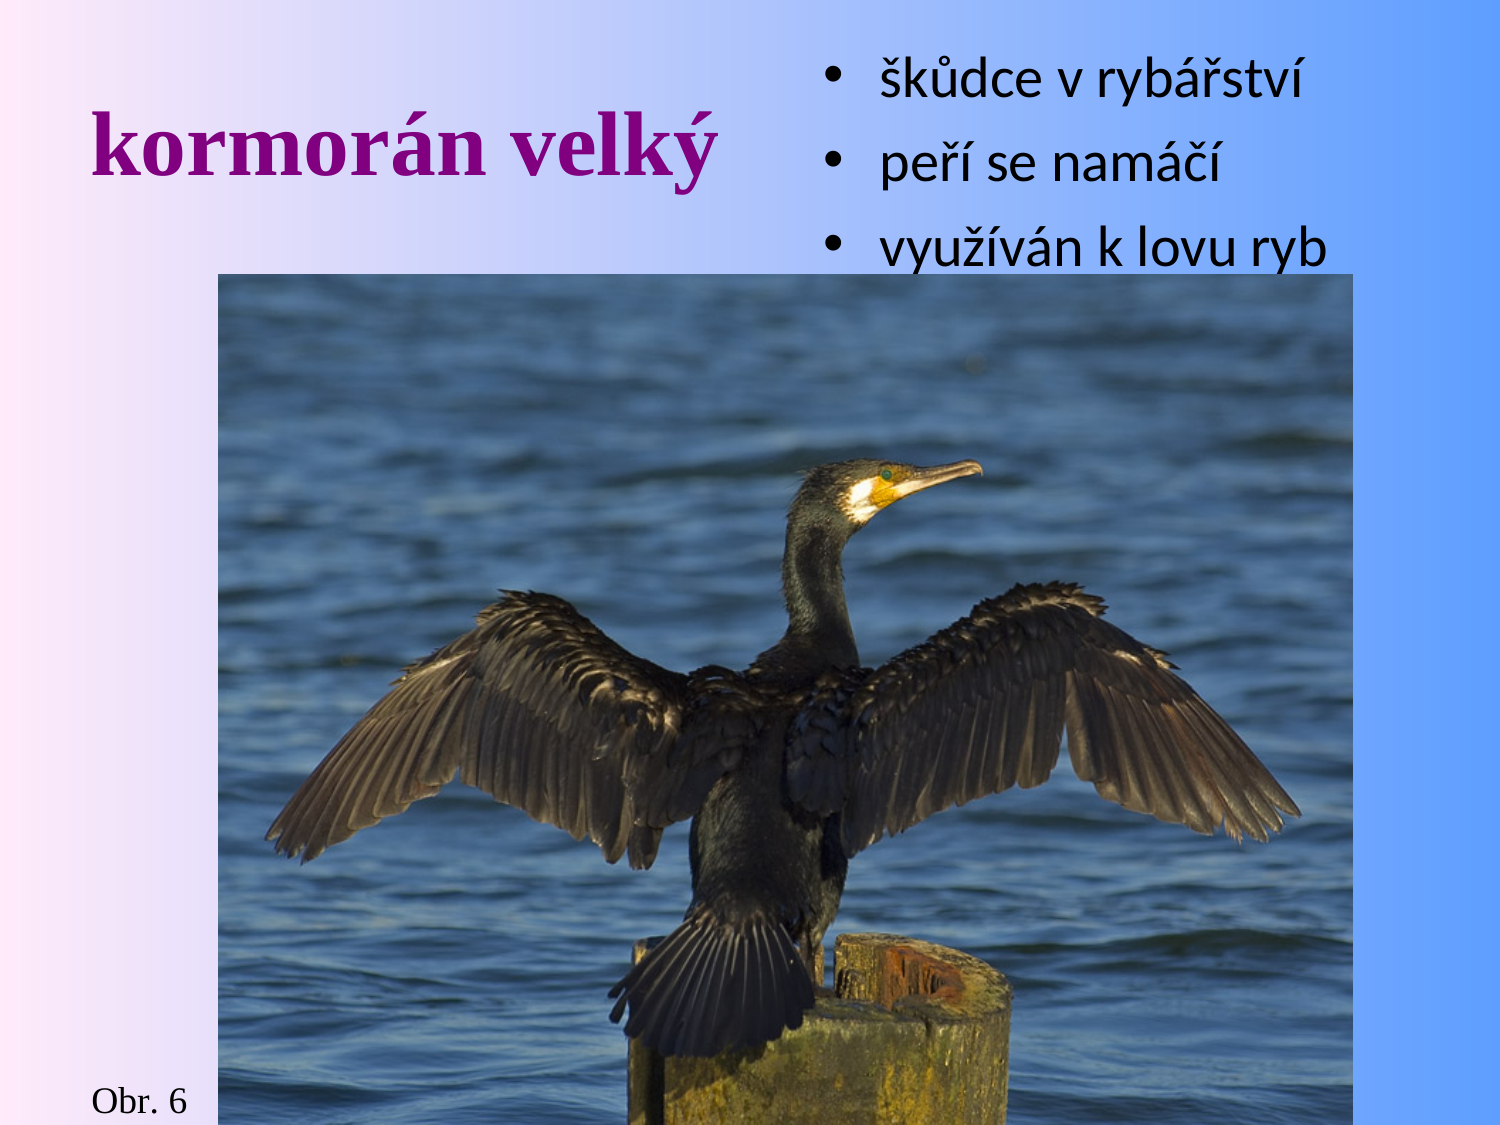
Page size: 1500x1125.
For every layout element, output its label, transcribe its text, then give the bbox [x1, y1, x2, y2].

text_box Obr. 6 [76, 1068, 219, 1125]
text_box škůdce v rybářství peří se namáčí využíván k lovu ryb [809, 31, 1461, 332]
picture [218, 274, 1353, 1125]
title kormorán velký [75, 45, 809, 233]
